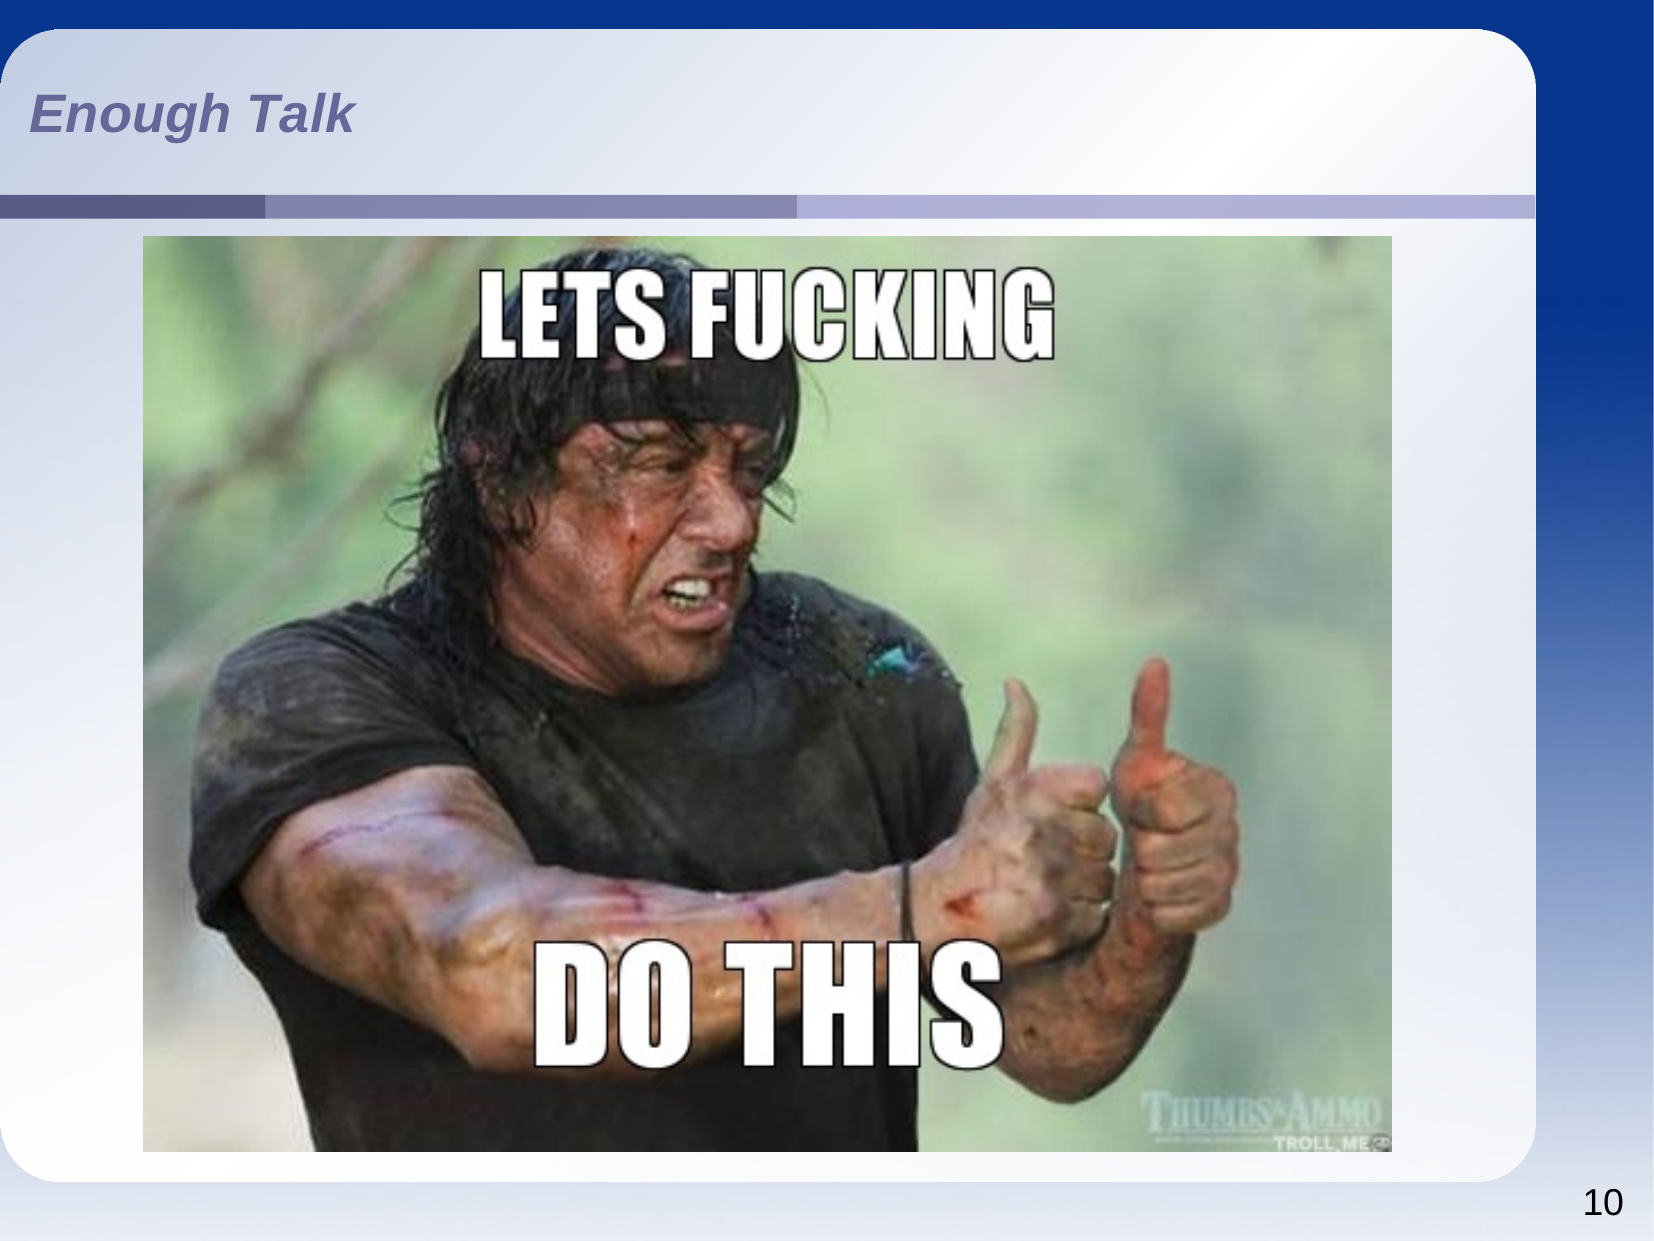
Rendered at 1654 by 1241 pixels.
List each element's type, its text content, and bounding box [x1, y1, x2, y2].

picture [143, 236, 1392, 1152]
title Enough Talk [29, 49, 1506, 178]
picture [0, 0, 1654, 1241]
